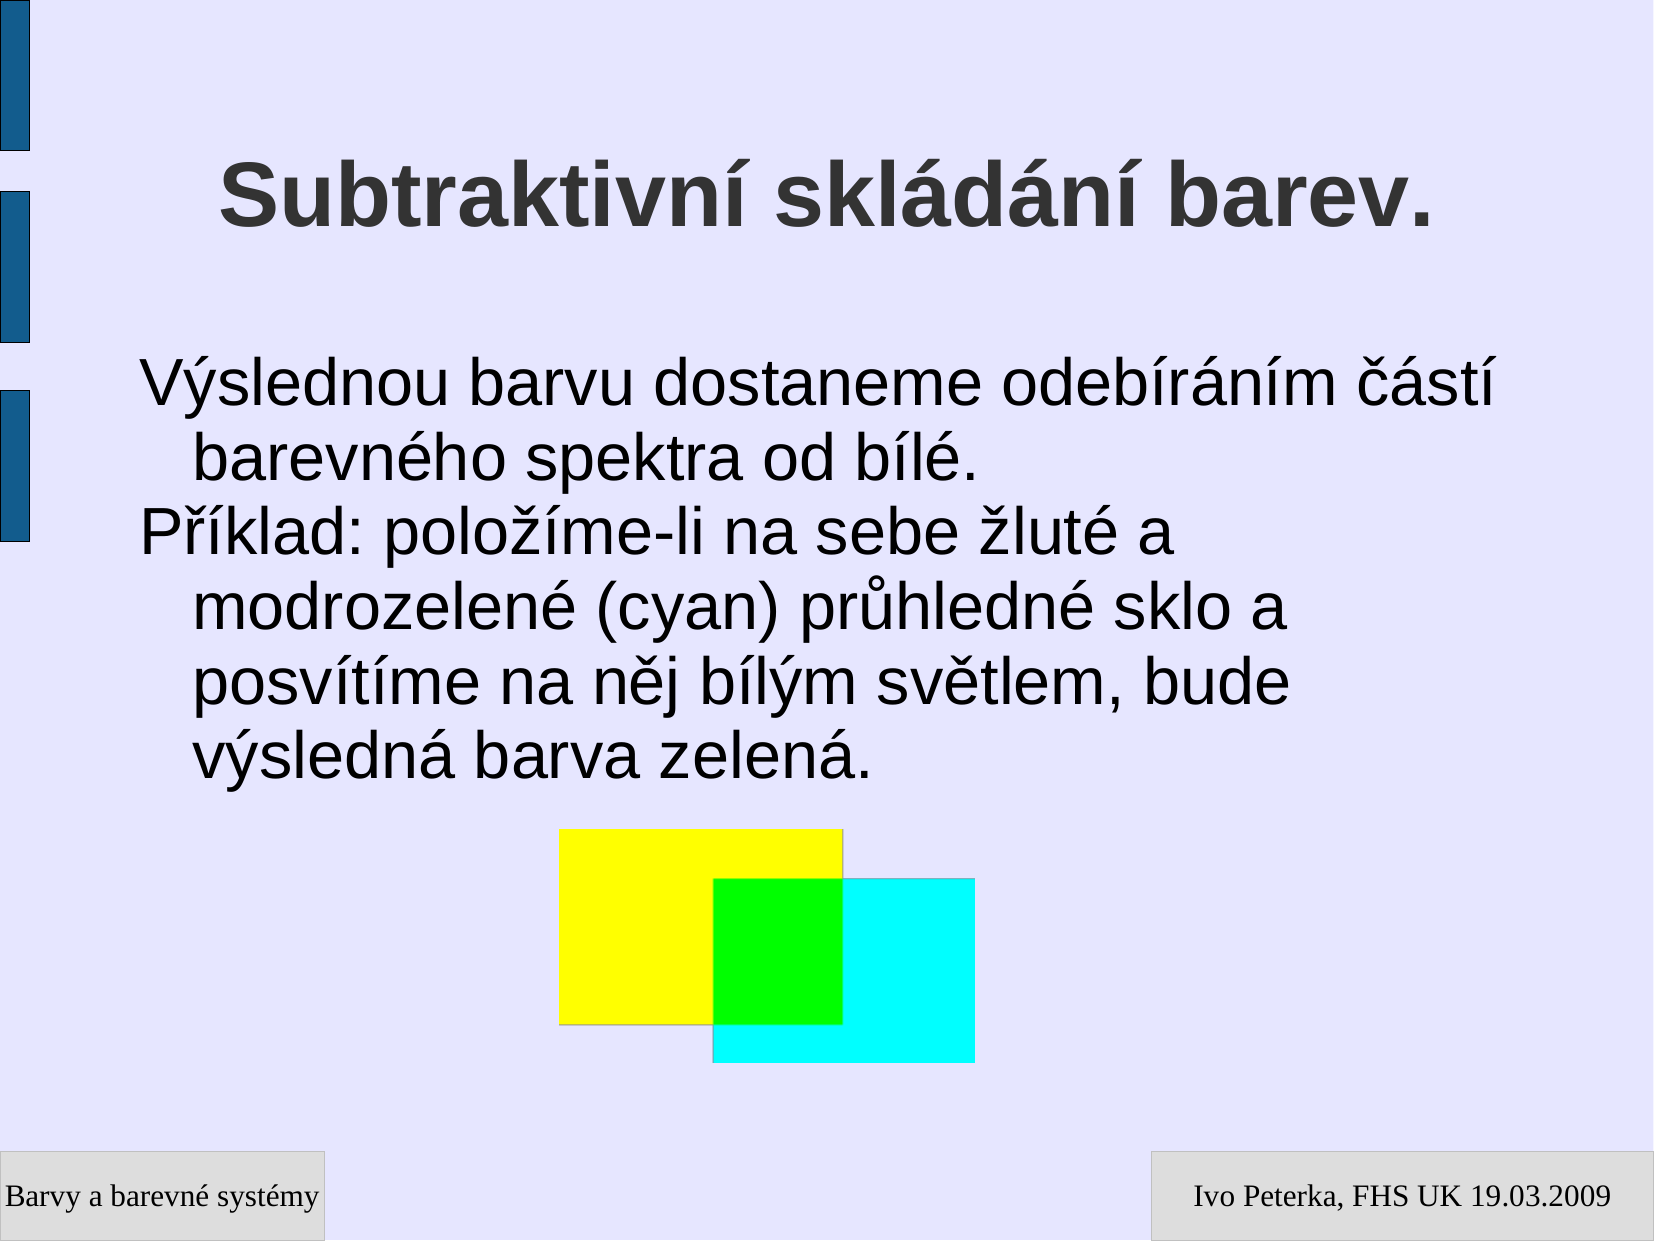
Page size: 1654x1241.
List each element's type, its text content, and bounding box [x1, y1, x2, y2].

list Výslednou barvu dostaneme odebíráním částí barevného spektra od bílé. Příklad: položíme-li na sebe žluté a modrozelené (cyan) průhledné sklo a posvítíme na něj bílým světlem, bude výsledná barva zelená. [121, 344, 1534, 1112]
title Subtraktivní skládání barev. [121, 98, 1534, 291]
picture [559, 829, 975, 1063]
